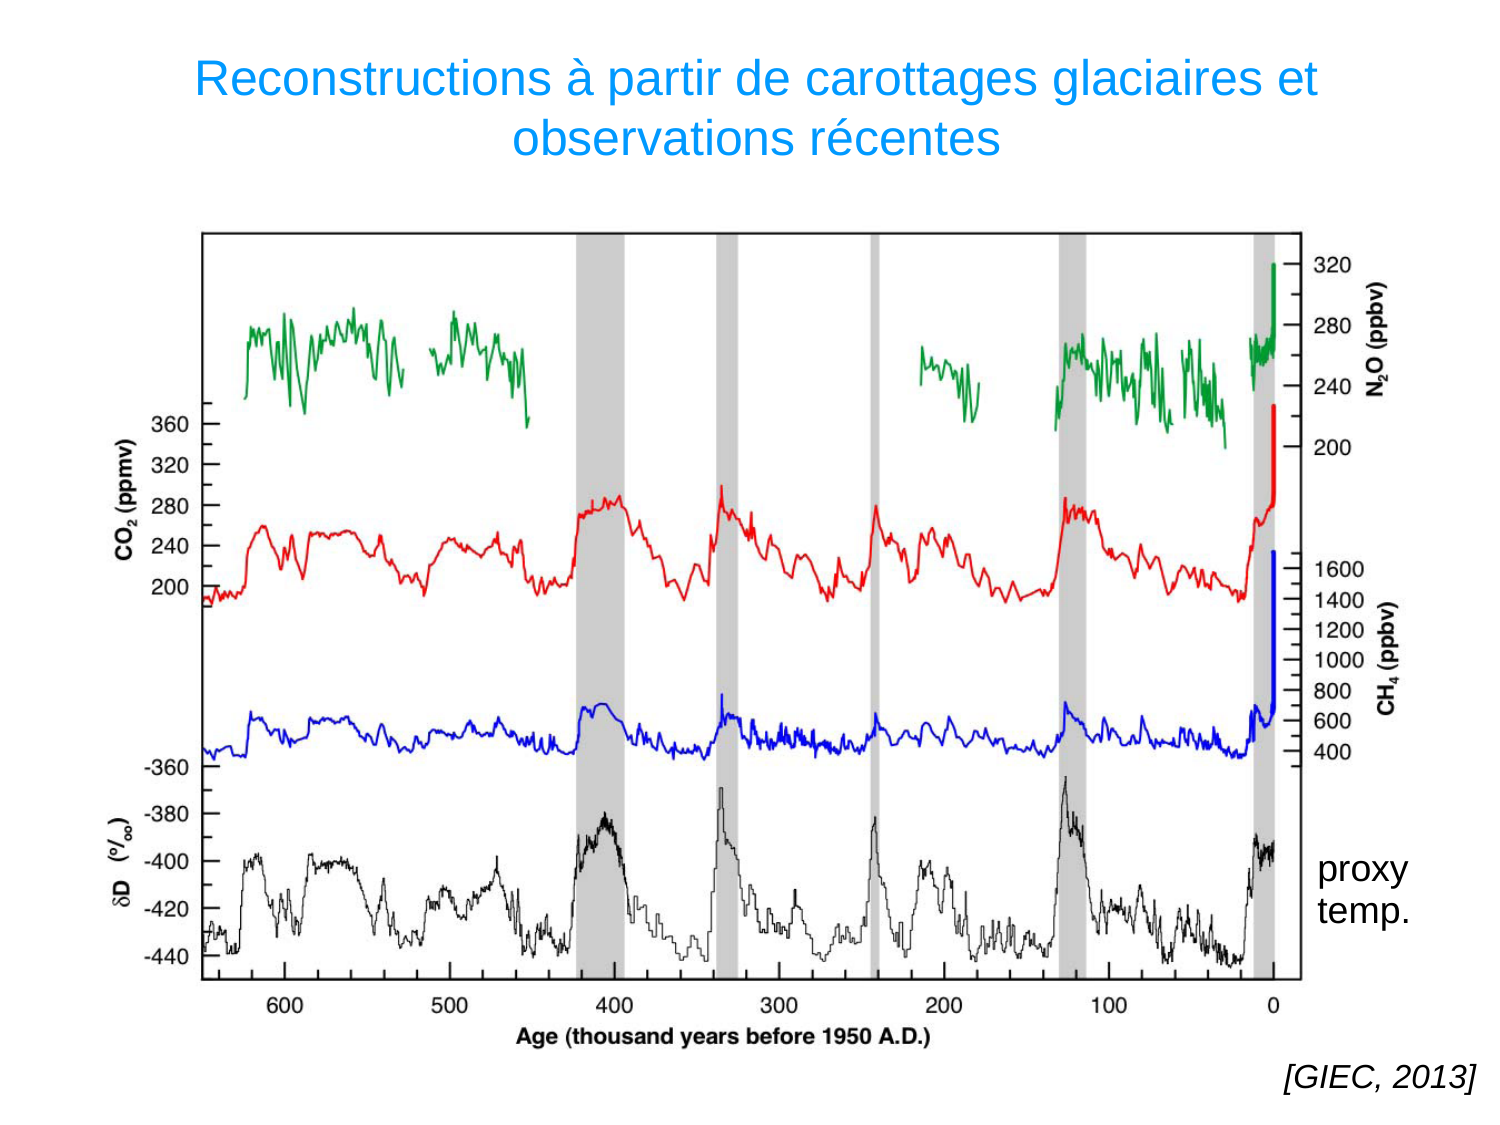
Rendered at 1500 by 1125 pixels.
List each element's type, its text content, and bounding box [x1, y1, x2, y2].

text_box [GIEC, 2013] [1269, 1047, 1500, 1103]
text_box proxy temp. [1302, 840, 1451, 940]
text_box Reconstructions à partir de carottages glaciaires et observations récentes [50, 37, 1464, 180]
picture [71, 180, 1446, 1107]
